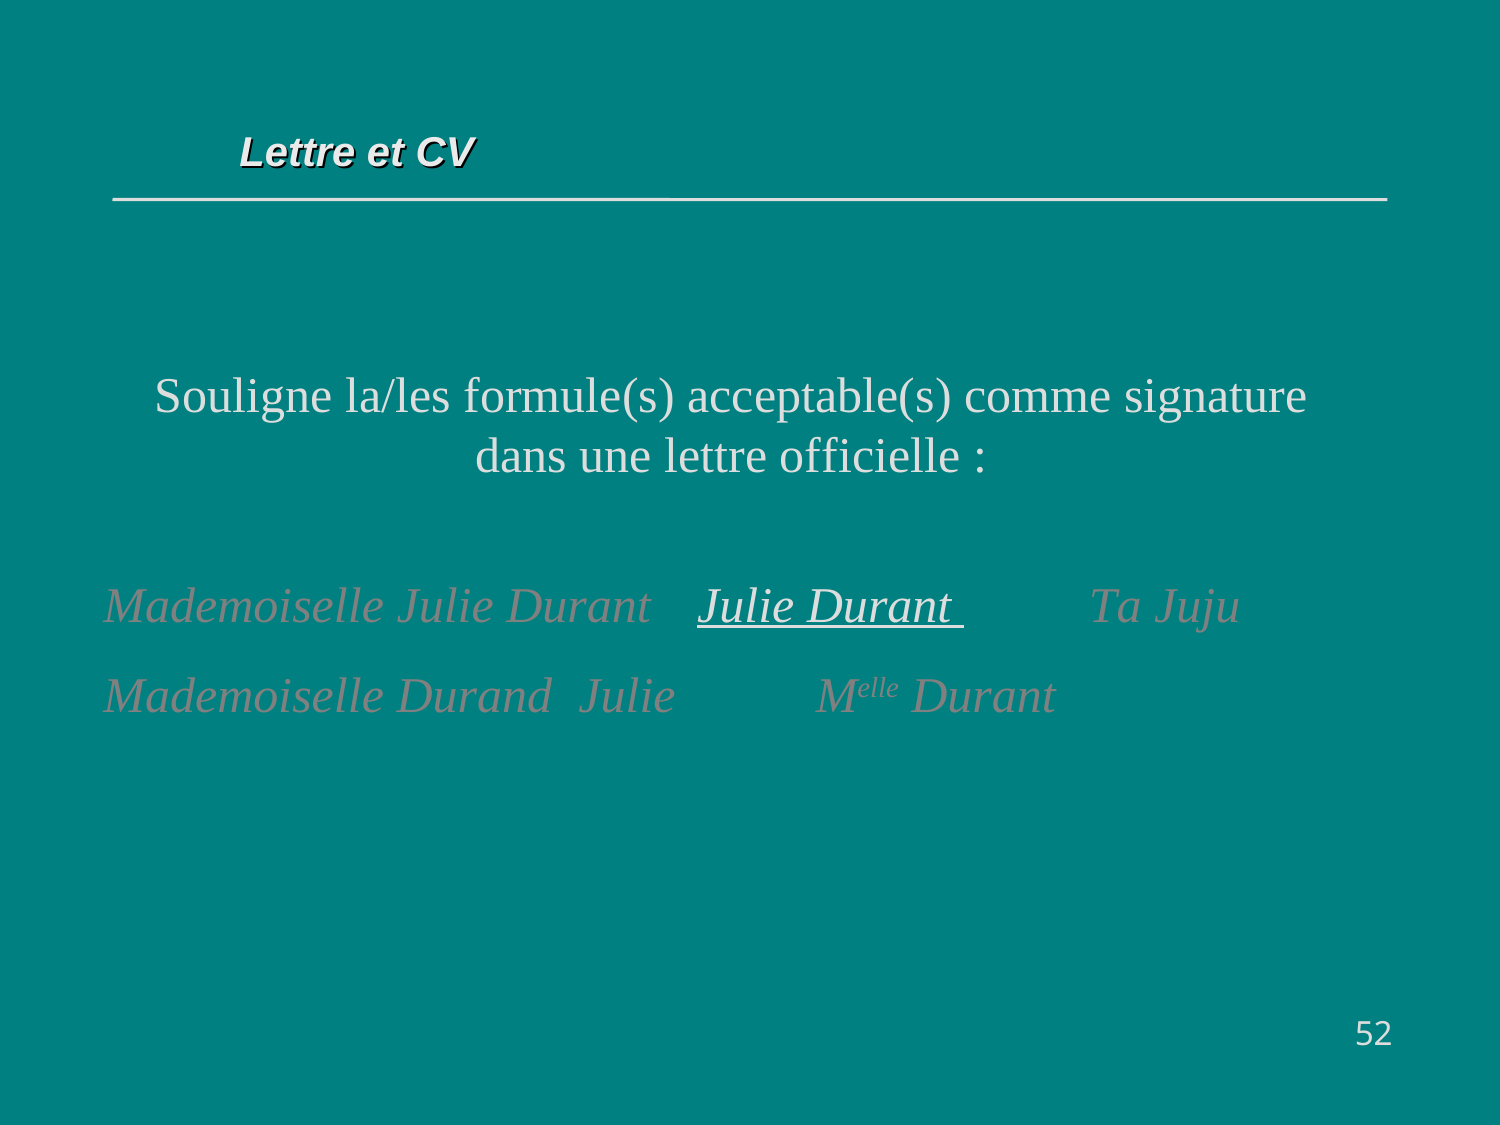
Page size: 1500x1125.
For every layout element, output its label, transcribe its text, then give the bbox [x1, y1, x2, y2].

text_box Souligne la/les formule(s) acceptable(s) comme signature dans une lettre officielle : Mademoiselle Julie Durant Julie Durant Ta Juju Mademoiselle Durand Julie Melle Durant [88, 354, 1376, 820]
text_box Lettre et CV [224, 116, 489, 183]
